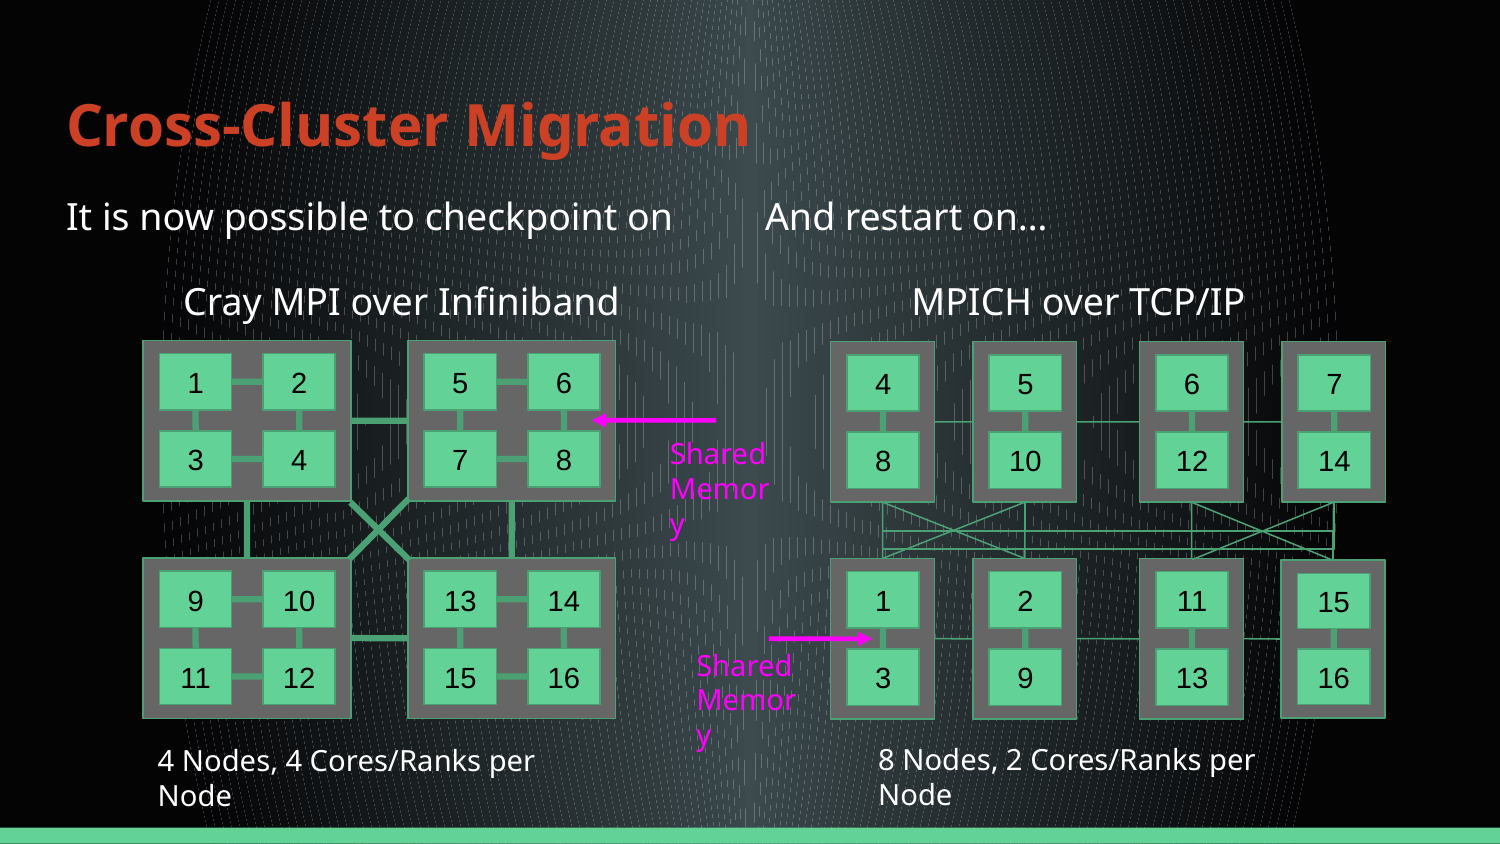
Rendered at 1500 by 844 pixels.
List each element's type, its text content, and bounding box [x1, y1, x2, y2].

text_box 8 Nodes, 2 Cores/Ranks per Node [863, 726, 1336, 792]
text_box 9 [989, 648, 1062, 706]
text_box [1281, 560, 1386, 718]
text_box 6 [1155, 354, 1229, 412]
text_box 10 [989, 432, 1062, 489]
text_box Shared Memory [654, 420, 792, 499]
text_box [143, 557, 351, 719]
text_box 15 [424, 648, 497, 705]
text_box 5 [989, 354, 1062, 412]
text_box 5 [424, 353, 497, 410]
text_box 4 [846, 354, 920, 412]
text_box 15 [1297, 573, 1370, 629]
text_box [1139, 558, 1244, 719]
text_box 12 [263, 648, 336, 705]
text_box 13 [1155, 648, 1229, 706]
text_box 4 Nodes, 4 Cores/Ranks per Node [142, 727, 616, 793]
text_box 12 [1155, 432, 1229, 489]
text_box 14 [1298, 432, 1371, 489]
text_box 4 [263, 430, 336, 488]
text_box 10 [263, 571, 336, 628]
text_box [407, 340, 616, 501]
list It is now possible to checkpoint on Cray MPI over Infiniband [51, 171, 750, 318]
text_box 2 [263, 353, 336, 410]
text_box 13 [424, 571, 497, 628]
text_box 8 [846, 432, 920, 489]
text_box [972, 341, 1077, 503]
text_box 11 [1155, 571, 1229, 629]
text_box 6 [527, 353, 601, 410]
text_box 11 [159, 648, 232, 705]
text_box [1139, 341, 1244, 503]
text_box 8 [527, 430, 601, 488]
text_box 2 [989, 571, 1062, 629]
text_box [830, 341, 935, 503]
text_box [972, 558, 1077, 719]
text_box 3 [159, 430, 232, 488]
text_box [1281, 341, 1386, 503]
text_box 7 [1298, 354, 1371, 412]
text_box 7 [424, 430, 497, 488]
text_box [143, 340, 351, 501]
text_box [830, 558, 935, 719]
text_box 1 [846, 571, 920, 629]
text_box 16 [527, 648, 601, 705]
text_box 14 [527, 571, 601, 628]
text_box 1 [159, 353, 232, 410]
title Cross-Cluster Migration [51, 72, 1449, 167]
text_box 9 [159, 571, 232, 628]
text_box 3 [846, 648, 920, 706]
list And restart on… MPICH over TCP/IP [750, 171, 1449, 318]
text_box [407, 557, 616, 719]
text_box 16 [1297, 649, 1370, 705]
text_box Shared Memory [681, 631, 818, 726]
